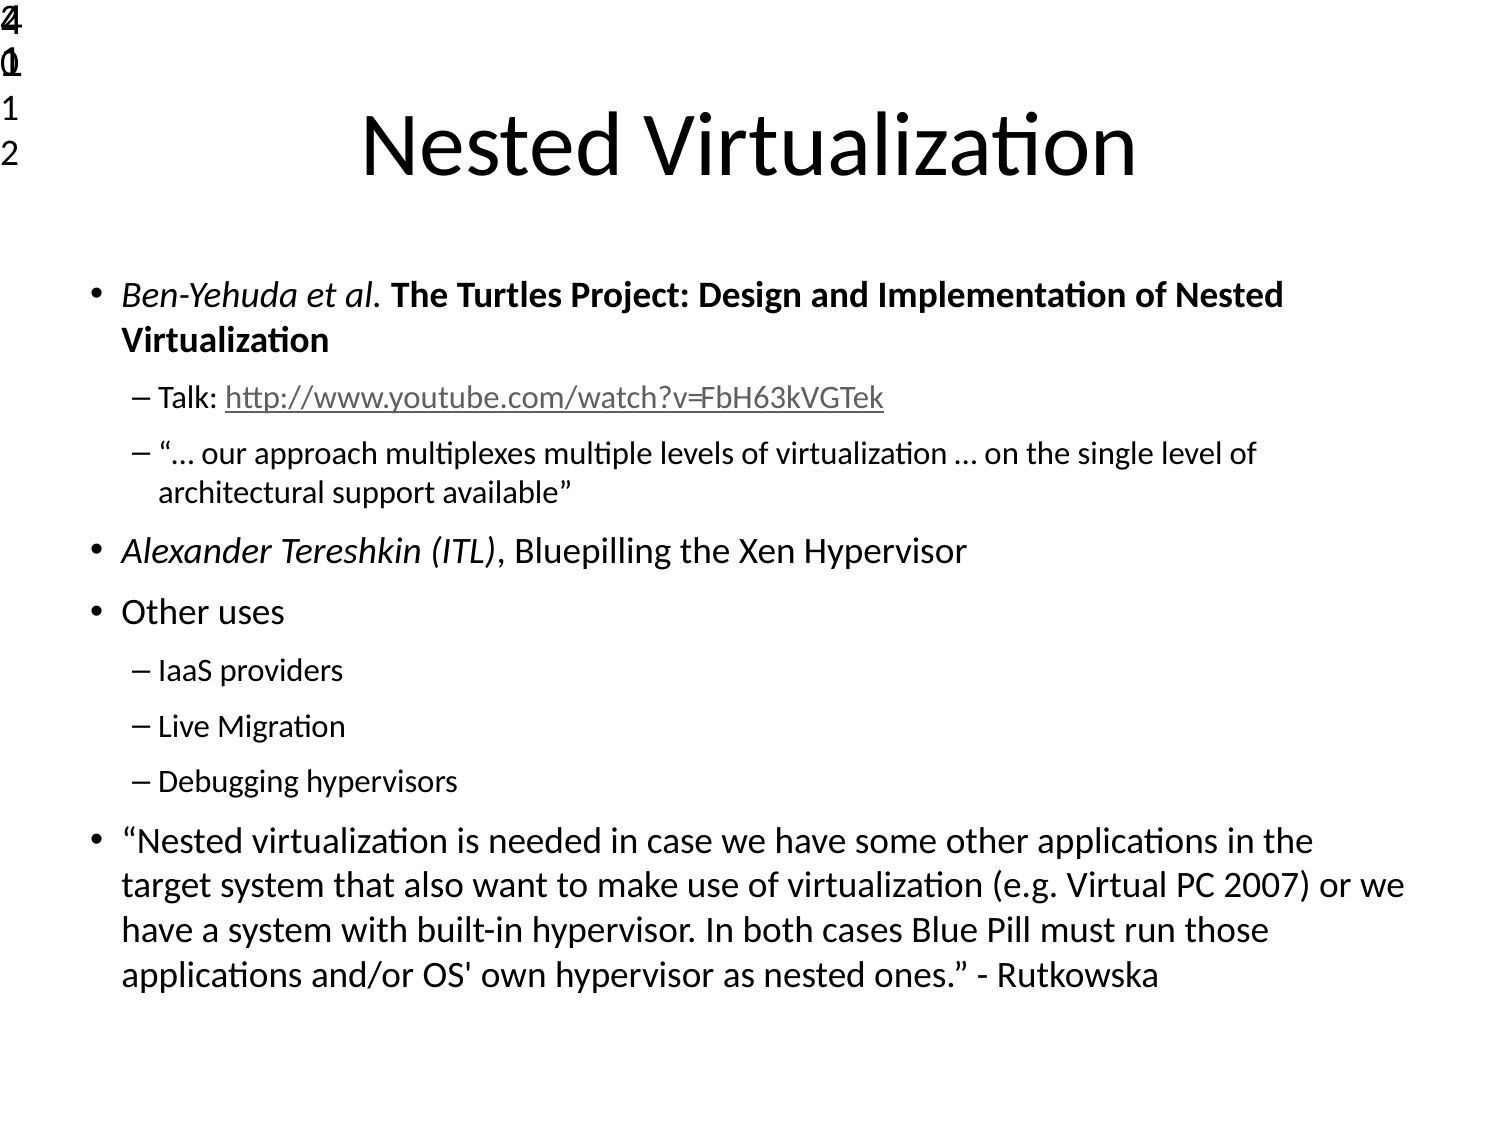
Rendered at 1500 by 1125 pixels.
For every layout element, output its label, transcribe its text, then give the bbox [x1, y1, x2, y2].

list Ben-Yehuda et al. The Turtles Project: Design and Implementation of Nested Virtualization Talk: http://www.youtube.com/watch?v=FbH63kVGTek “… our approach multiplexes multiple levels of virtualization … on the single level of architectural support available” Alexander Tereshkin (ITL), Bluepilling the Xen Hypervisor Other uses IaaS providers Live Migration Debugging hypervisors “Nested virtualization is needed in case we have some other applications in the target system that also want to make use of virtualization (e.g. Virtual PC 2007) or we have a system with built-in hypervisor. In both cases Blue Pill must run those applications and/or OS' own hypervisor as nested ones.” - Rutkowska [75, 262, 1425, 1005]
title Nested Virtualization [75, 45, 1425, 233]
